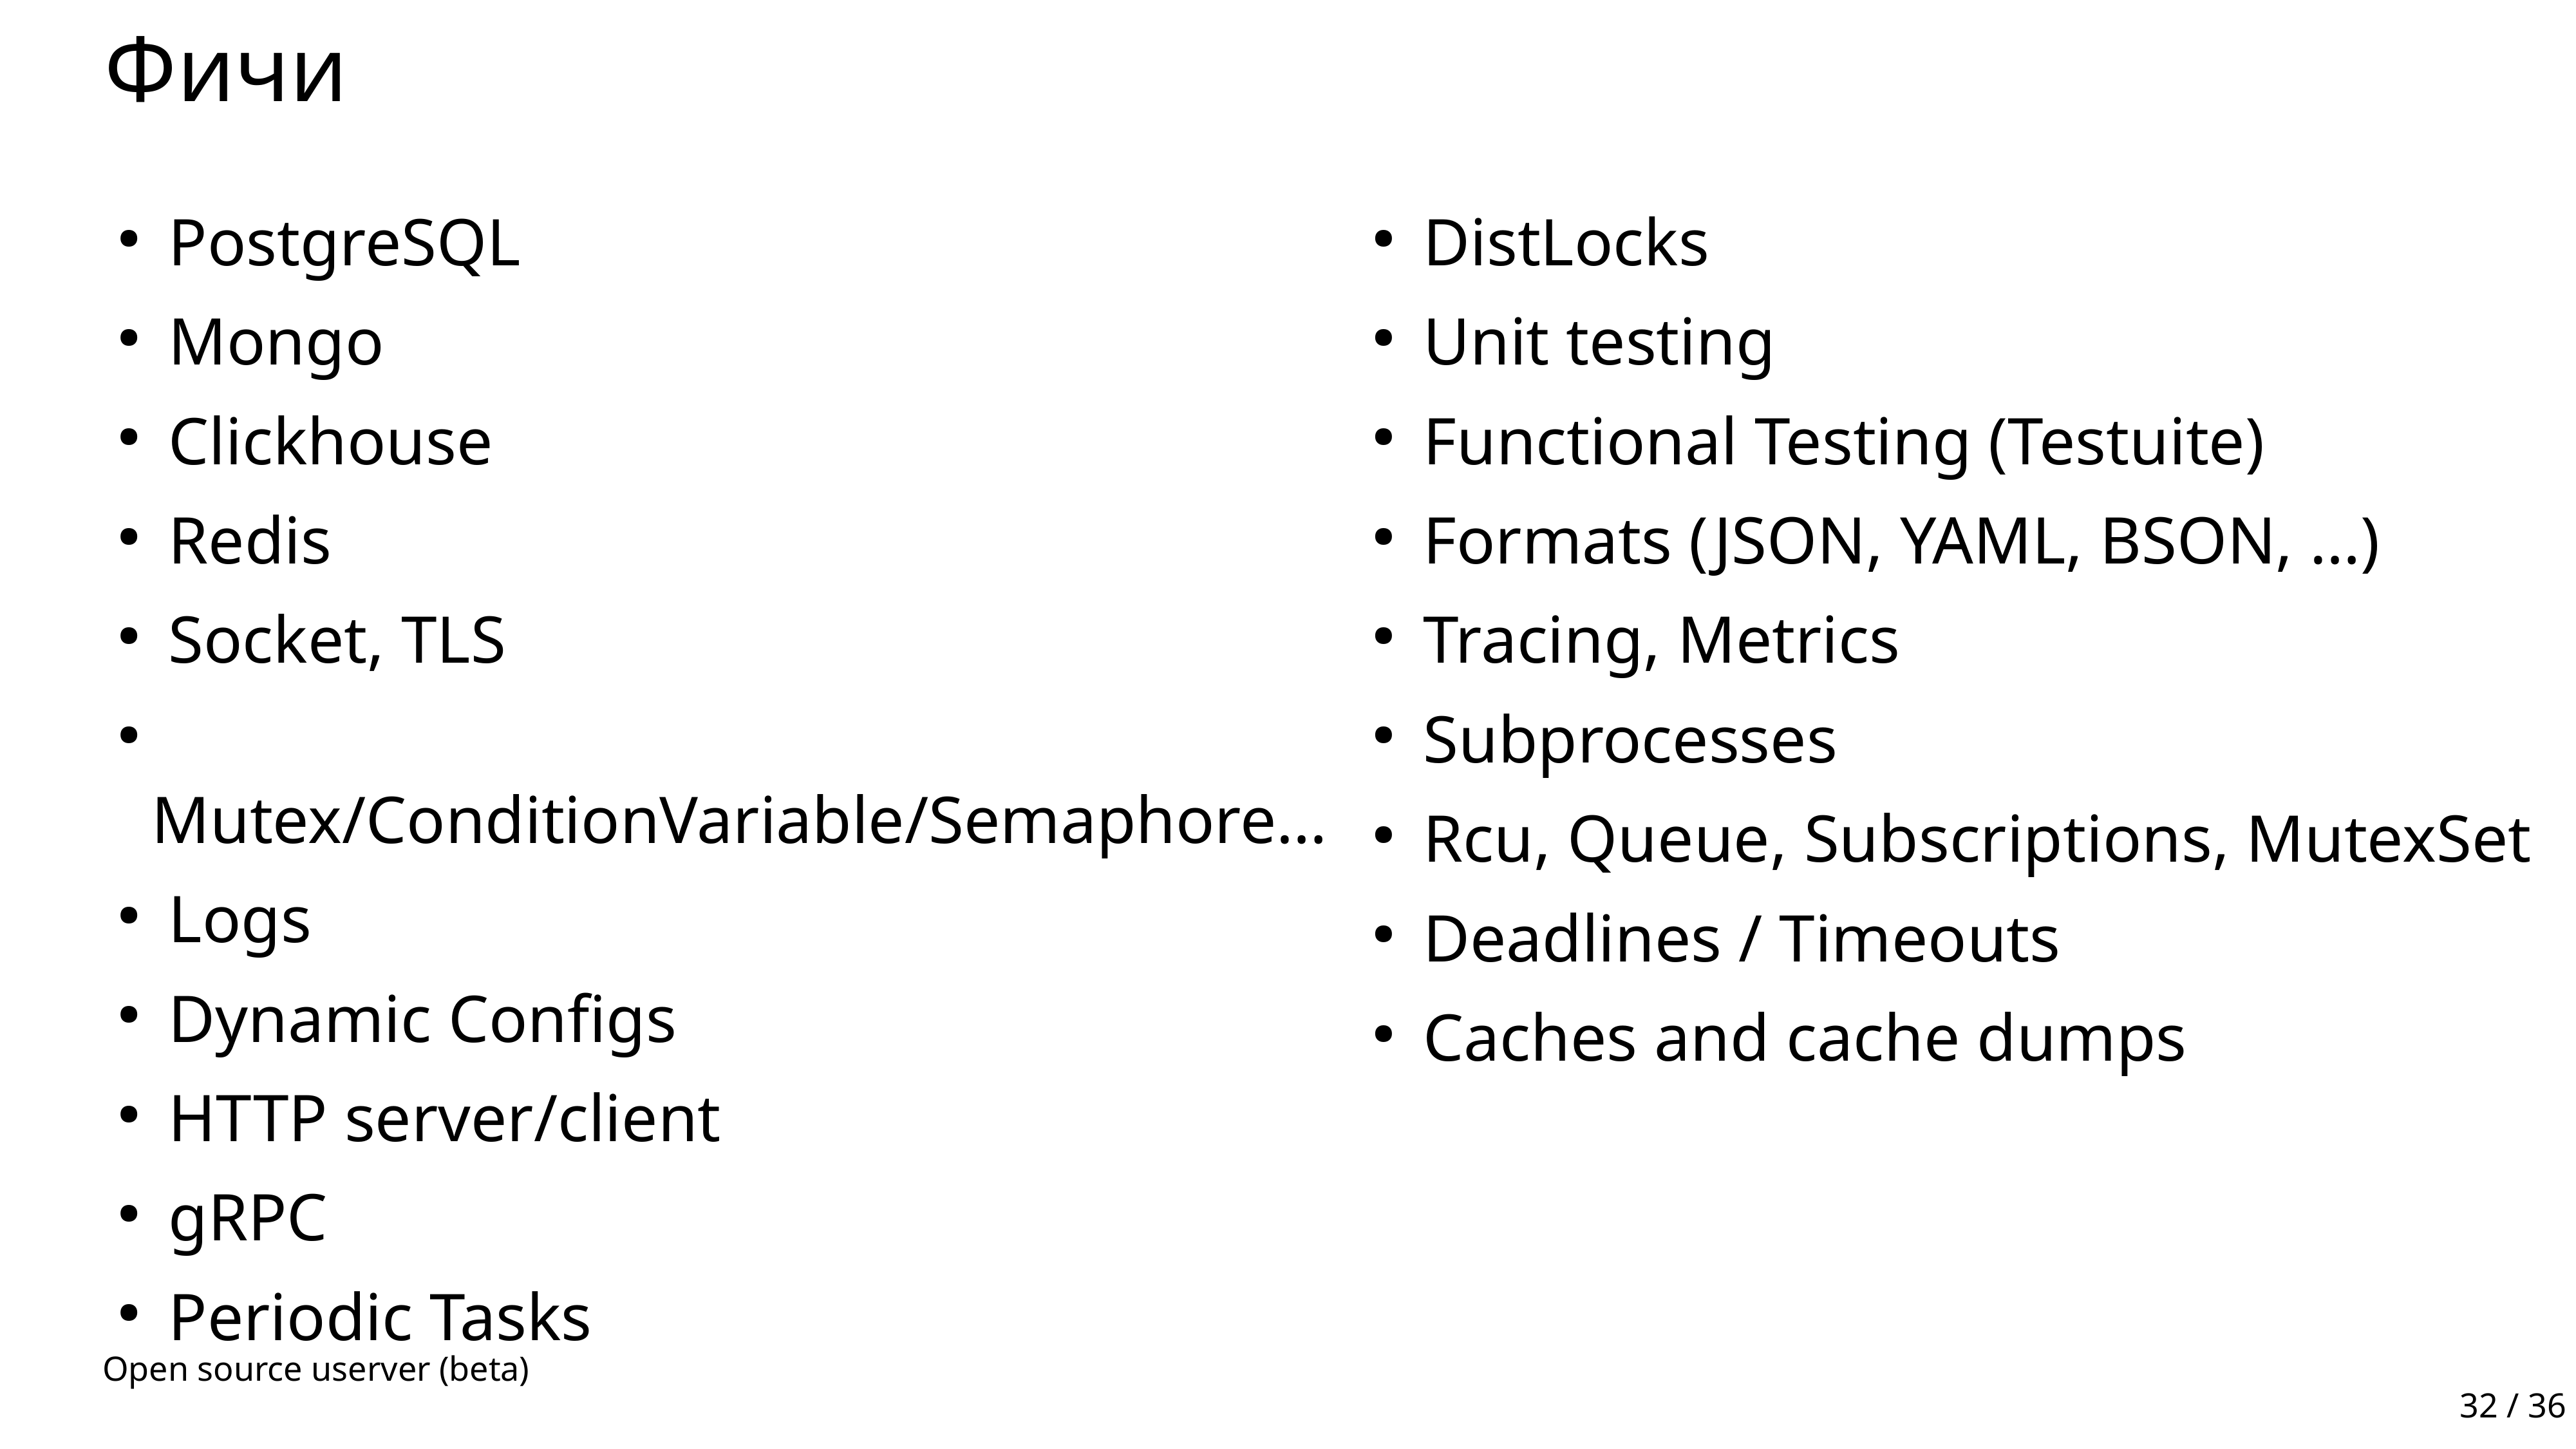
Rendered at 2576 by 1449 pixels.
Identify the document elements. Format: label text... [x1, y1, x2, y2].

list Open source userver (beta) [93, 1338, 1190, 1393]
title Фичи [95, 19, 2576, 155]
list <number> / 36 [1479, 1376, 2576, 1431]
list PostgreSQL Mongo Clickhouse Redis Socket, TLS Mutex/ConditionVariable/Semaphore… Logs Dynamic Configs HTTP server/client gRPC Periodic Tasks [97, 193, 1343, 1361]
list DistLocks Unit testing Functional Testing (Testuite) Formats (JSON, YAML, BSON, …) Tracing, Metrics Subprocesses Rcu, Queue, Subscriptions, MutexSet Deadlines / Timeouts Caches and cache dumps [1351, 193, 2576, 1361]
